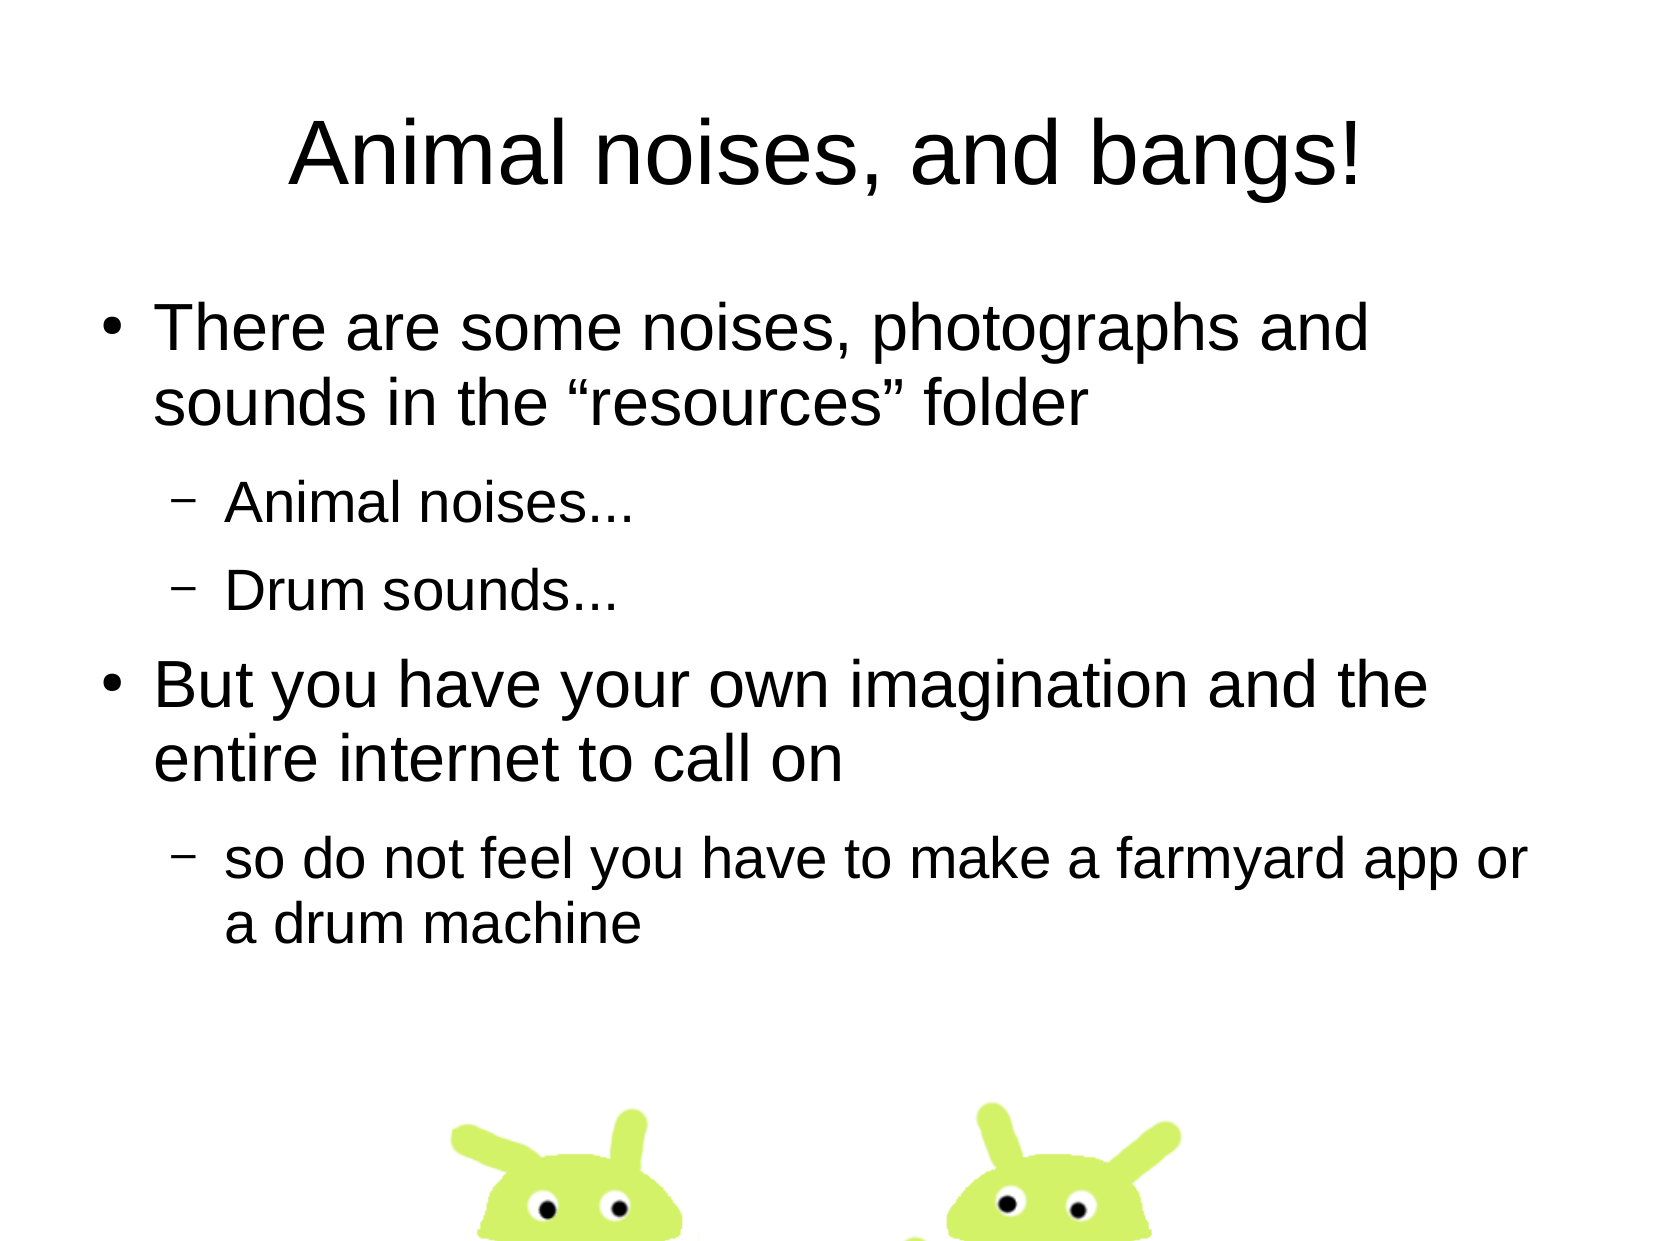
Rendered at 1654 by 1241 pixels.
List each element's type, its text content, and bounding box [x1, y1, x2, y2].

picture [371, 1087, 1246, 1241]
list There are some noises, photographs and sounds in the “resources” folder Animal noises... Drum sounds... But you have your own imagination and the entire internet to call on so do not feel you have to make a farmyard app or a drum machine [82, 290, 1538, 1010]
title Animal noises, and bangs! [82, 49, 1571, 257]
